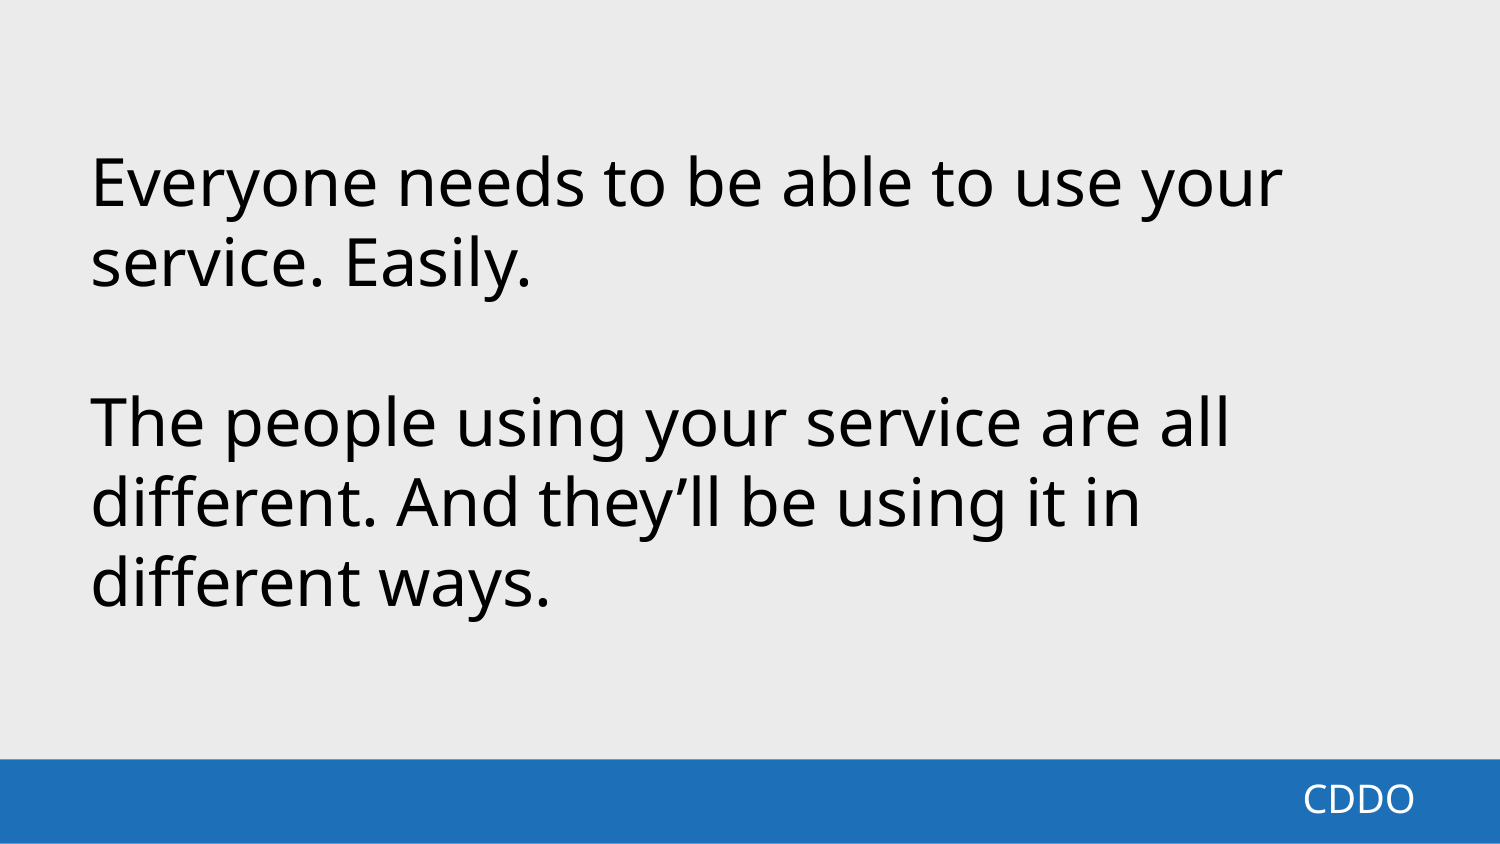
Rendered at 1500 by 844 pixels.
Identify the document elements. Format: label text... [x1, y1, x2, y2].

text_box Everyone needs to be able to use your service. Easily. The people using your service are all different. And they’ll be using it in different ways. [87, 0, 1416, 760]
